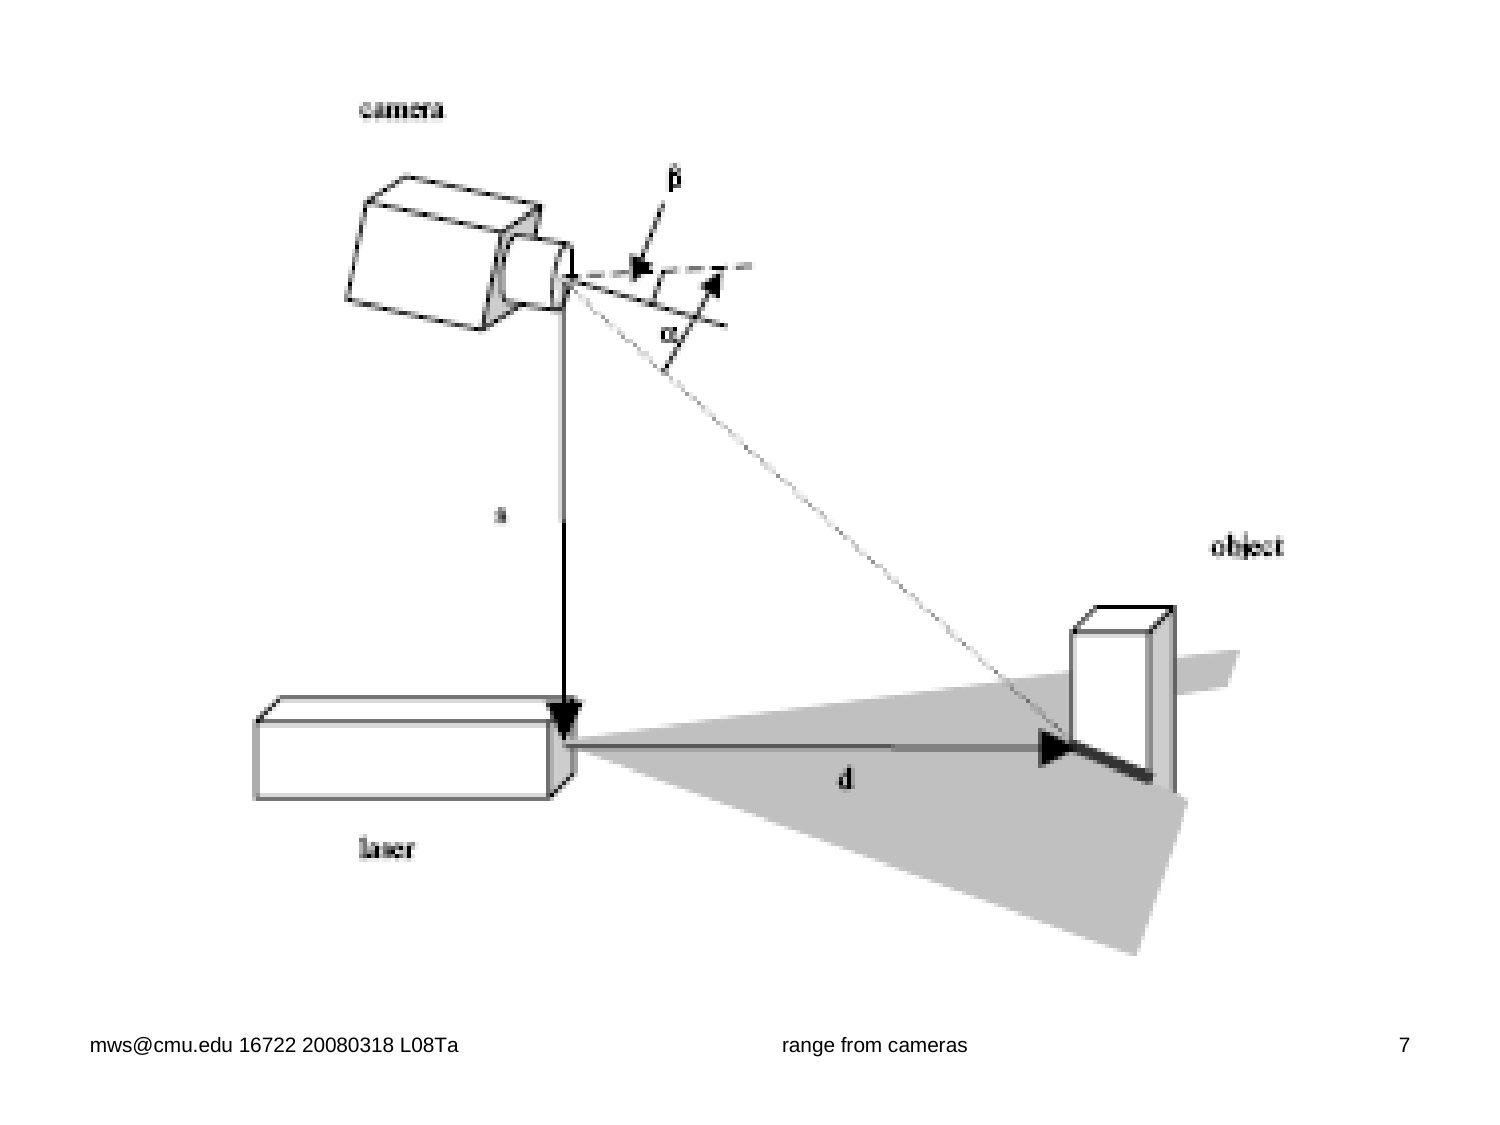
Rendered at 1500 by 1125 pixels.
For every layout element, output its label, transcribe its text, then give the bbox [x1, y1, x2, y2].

text_box mws@cmu.edu 16722 20080318 L08Ta [74, 1024, 563, 1103]
text_box range from cameras [599, 1024, 1150, 1103]
text_box 11 [1187, 1024, 1426, 1103]
picture [237, 74, 1300, 1006]
